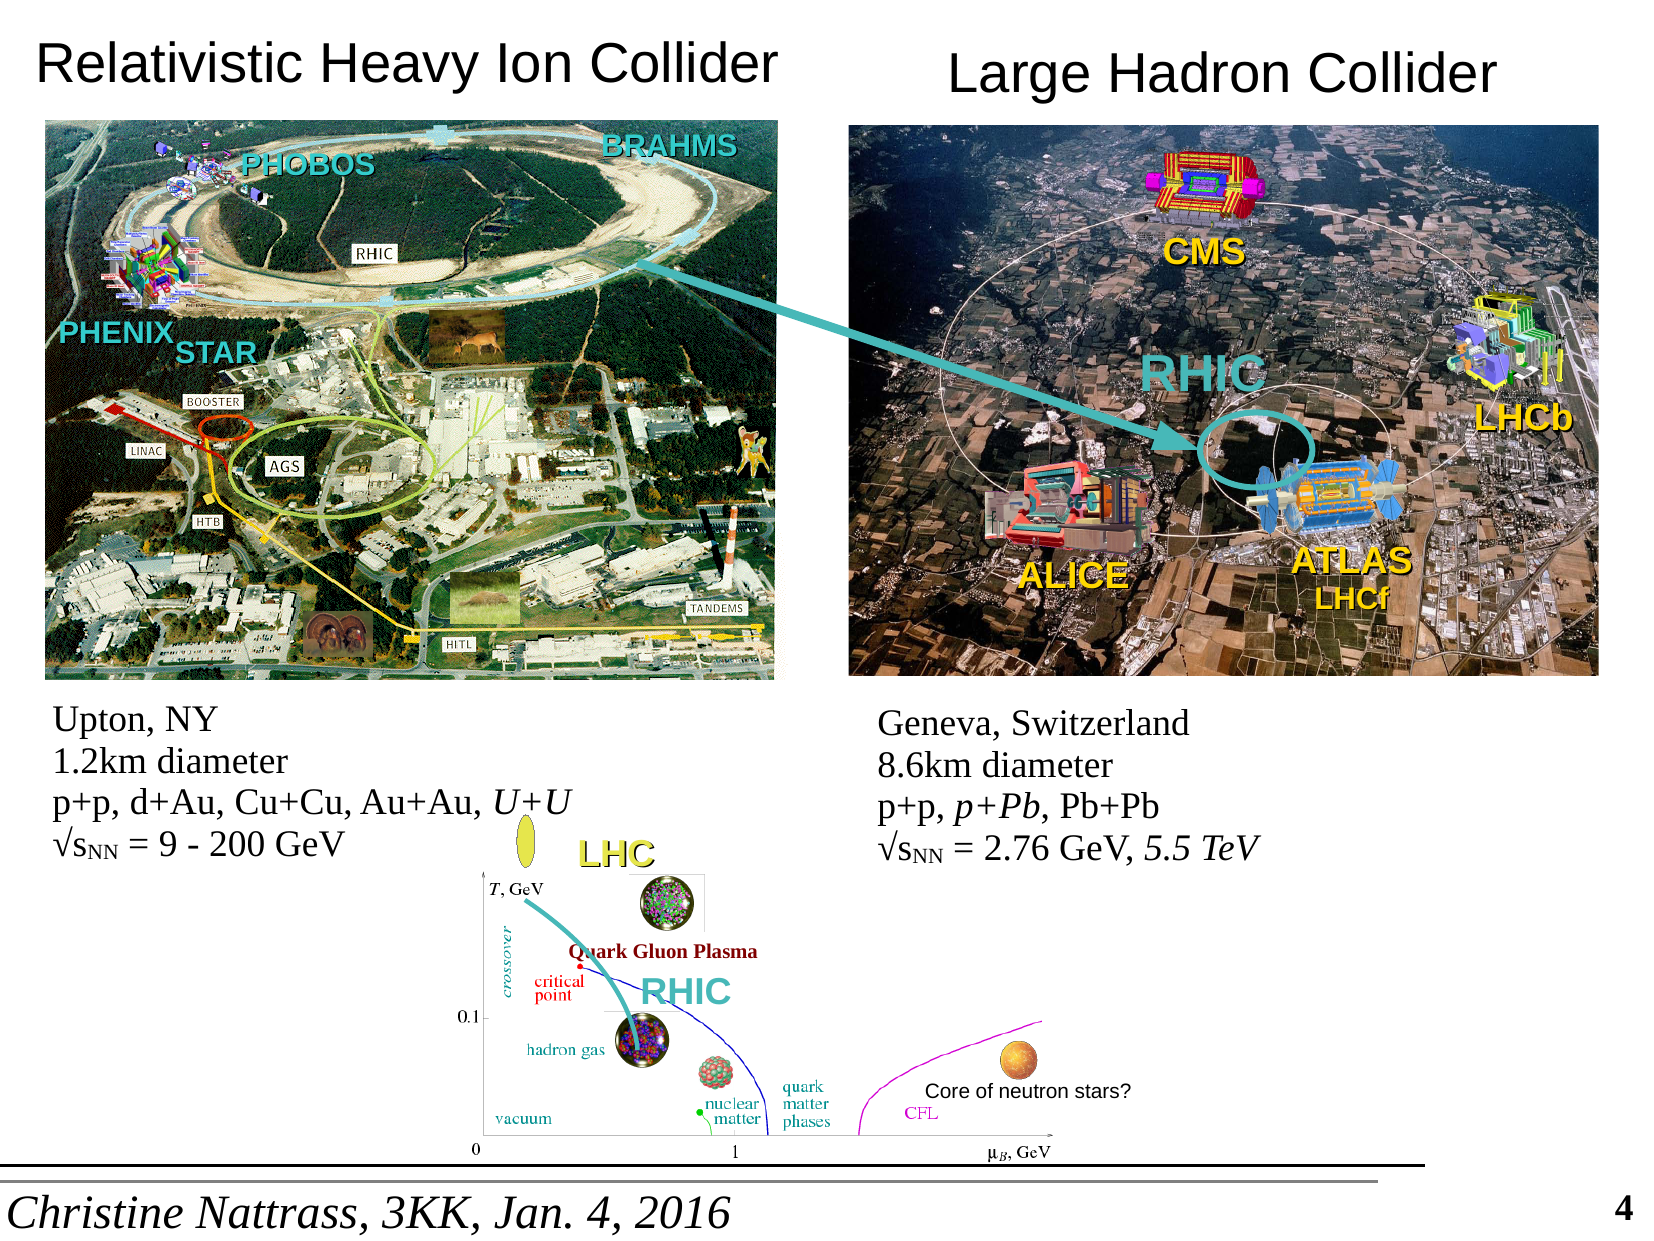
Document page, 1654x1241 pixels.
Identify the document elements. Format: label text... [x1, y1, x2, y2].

text_box STAR [159, 345, 326, 379]
text_box BRAHMS [586, 120, 774, 171]
text_box Upton, NY 1.2km diameter p+p, d+Au, Cu+Cu, Au+Au, U+U √sNN = 9 - 200 GeV [37, 690, 825, 885]
picture [1204, 416, 1309, 484]
text_box Quark Gluon Plasma [551, 932, 599, 971]
text_box Large Hadron Collider [848, 21, 1597, 124]
text_box Relativistic Heavy Ion Collider [33, 12, 782, 115]
text_box PHENIX [43, 308, 217, 359]
picture [457, 871, 1053, 1163]
text_box LHCb [1458, 389, 1599, 447]
text_box [516, 814, 535, 868]
text_box PHOBOS [267, 139, 420, 190]
text_box LHC [562, 824, 788, 882]
text_box Core of neutron stars? [910, 1072, 1147, 1111]
text_box RHIC [1124, 337, 1313, 411]
text_box Geneva, Switzerland 8.6km diameter p+p, p+Pb, Pb+Pb √sNN = 2.76 GeV, 5.5 TeV [862, 694, 1613, 889]
picture [848, 125, 1599, 677]
text_box Quark Gluon Plasma [572, 932, 776, 971]
picture [45, 120, 788, 680]
text_box ALICE [1002, 546, 1181, 604]
text_box ATLAS LHCf [1261, 531, 1443, 624]
text_box RHIC [625, 963, 776, 1020]
text_box CMS [1147, 222, 1287, 280]
